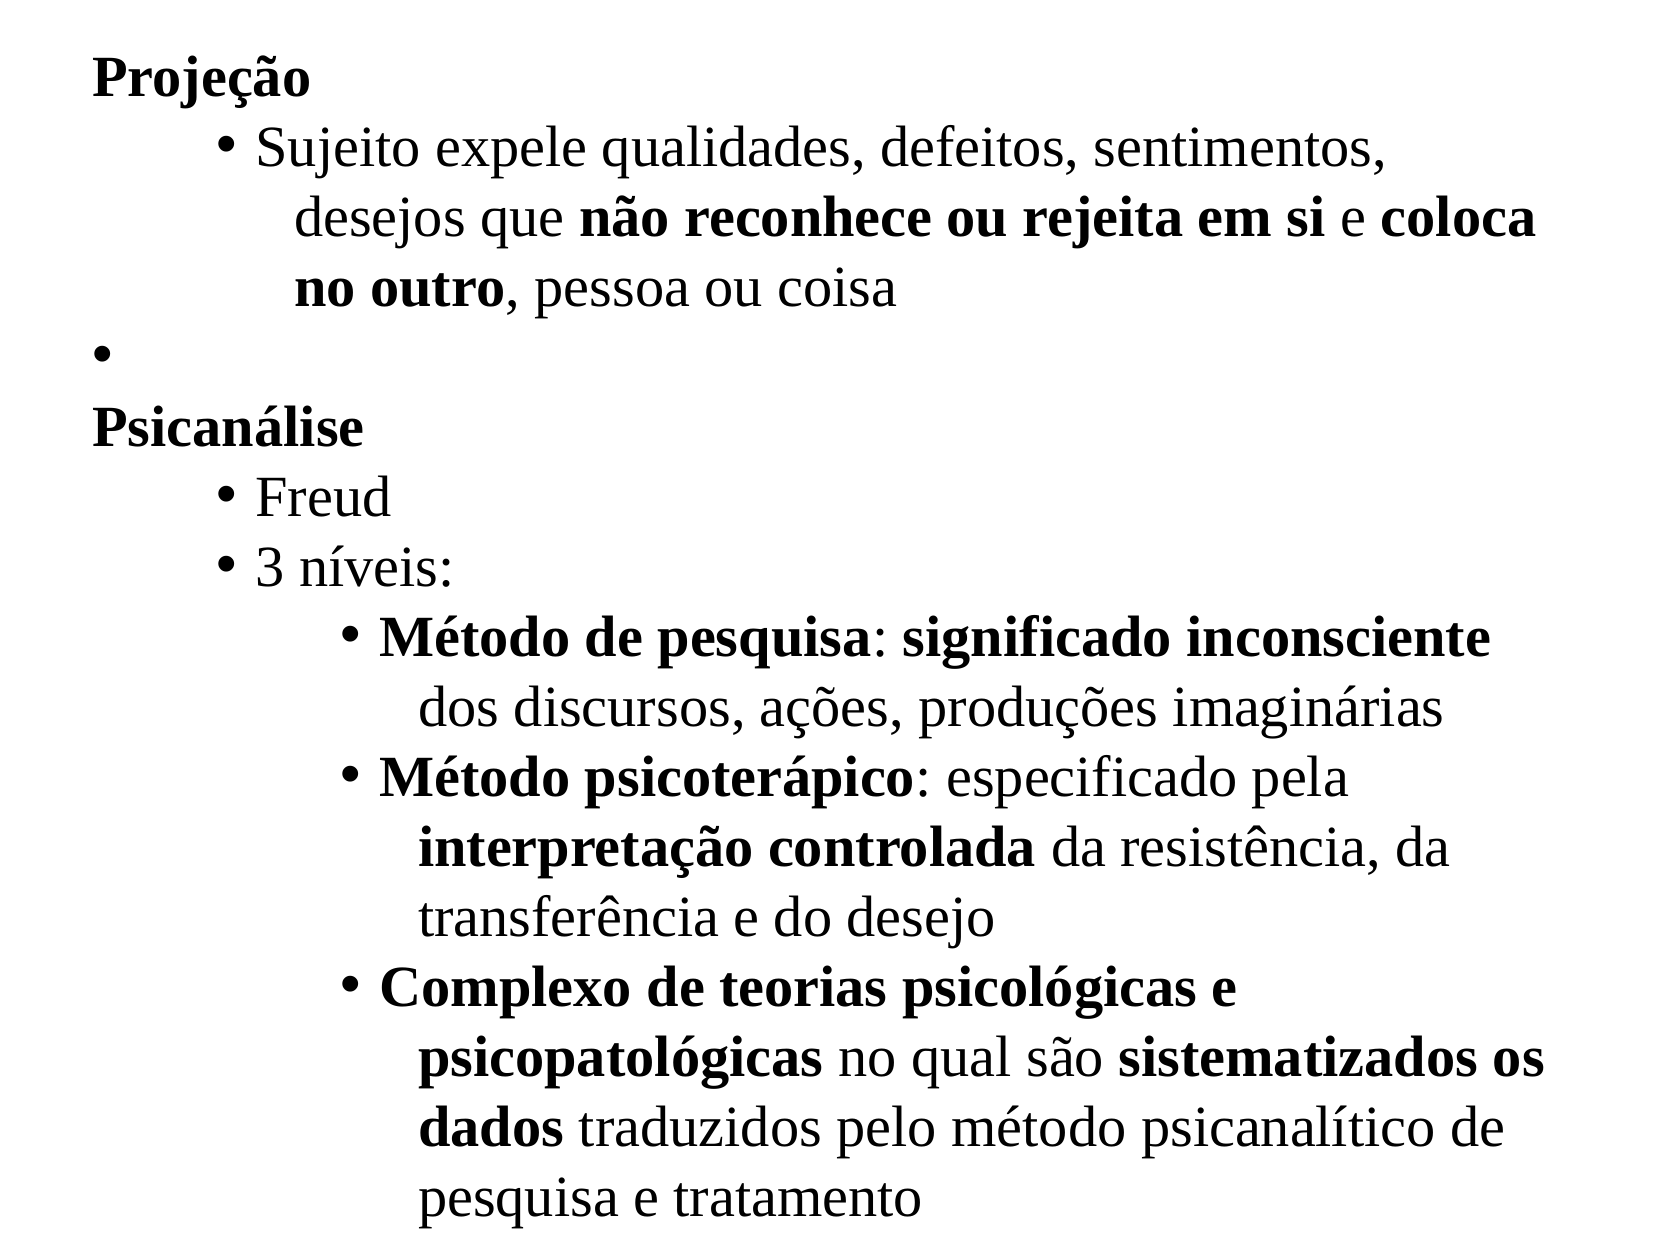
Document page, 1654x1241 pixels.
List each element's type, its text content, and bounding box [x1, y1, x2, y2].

text_box Projeção Sujeito expele qualidades, defeitos, sentimentos, desejos que não reconhece ou rejeita em si e coloca no outro, pessoa ou coisa Psicanálise Freud 3 níveis: Método de pesquisa: significado inconsciente dos discursos, ações, produções imaginárias Método psicoterápico: especificado pela interpretação controlada da resistência, da transferência e do desejo Complexo de teorias psicológicas e psicopatológicas no qual são sistematizados os dados traduzidos pelo método psicanalítico de pesquisa e tratamento [78, 31, 1572, 1236]
